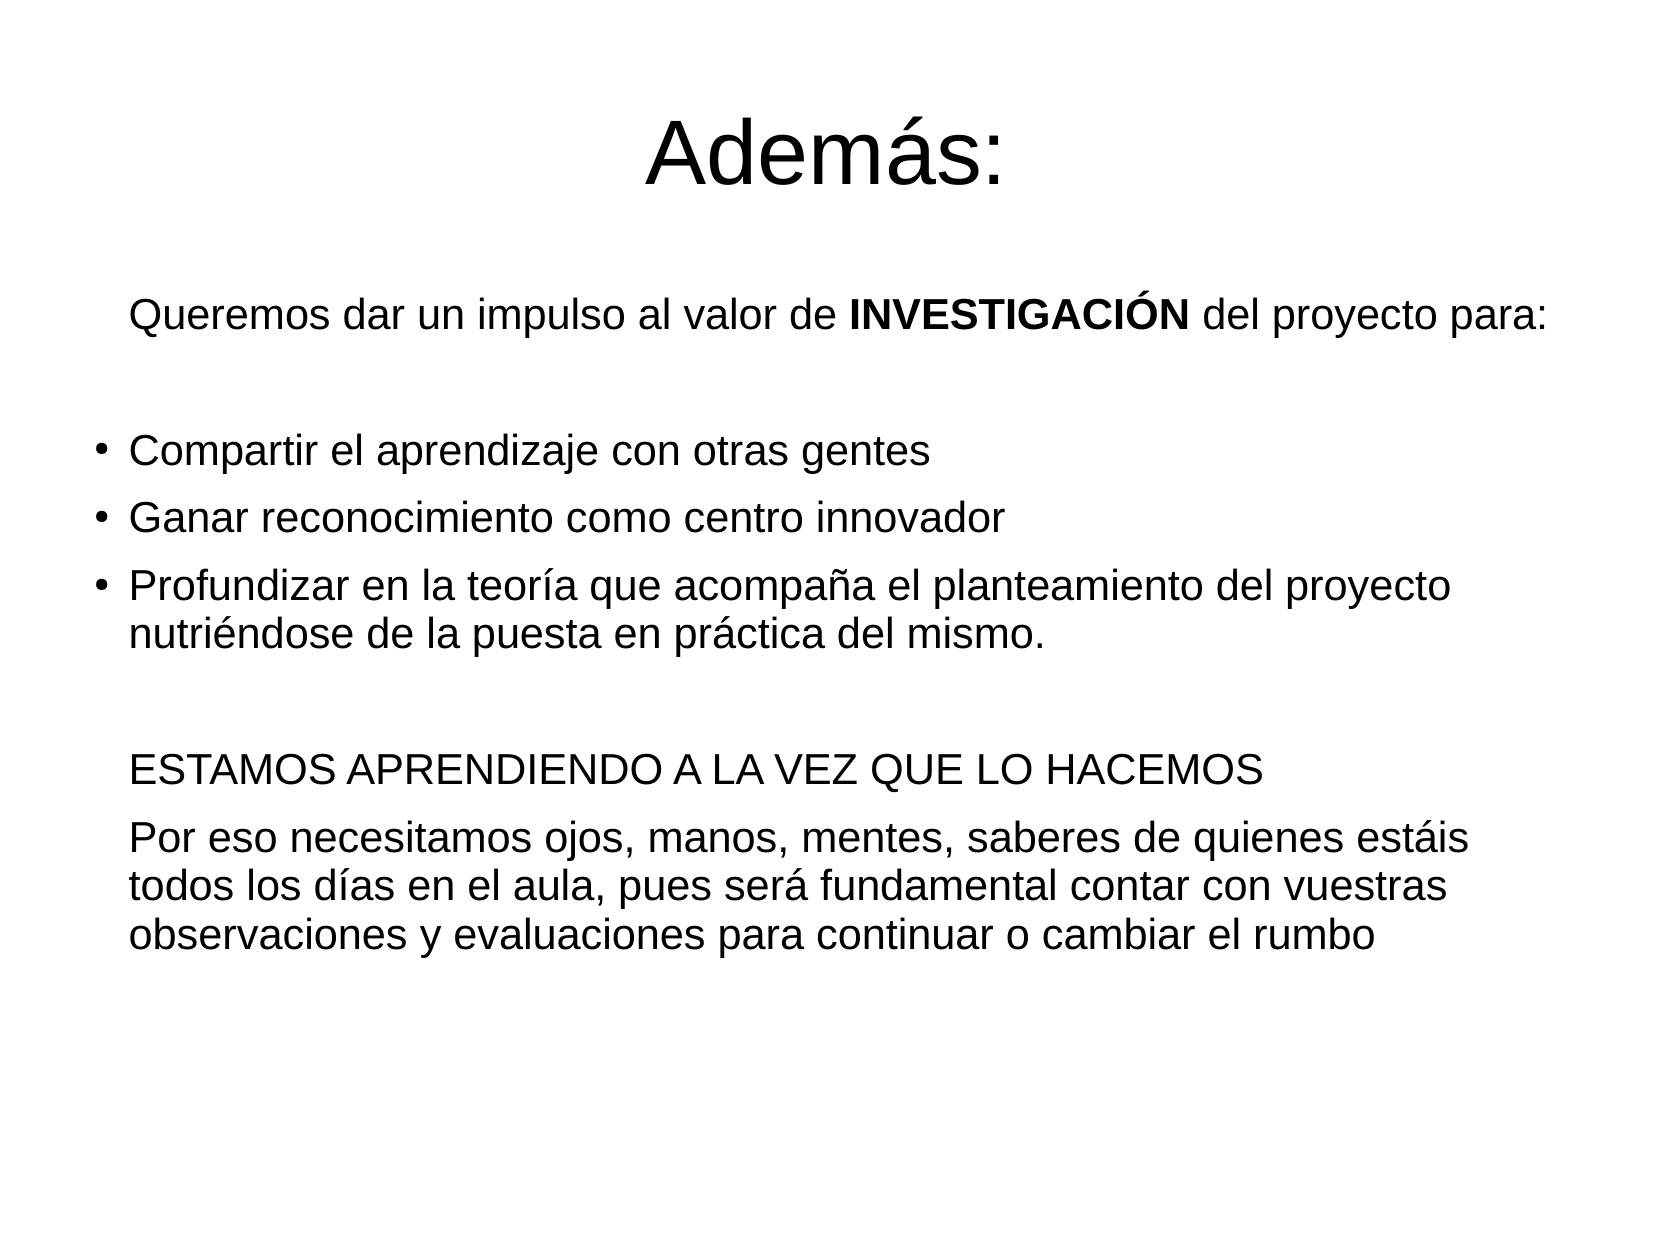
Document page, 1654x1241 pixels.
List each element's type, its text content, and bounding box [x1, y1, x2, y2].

title Además: [82, 49, 1571, 257]
list Queremos dar un impulso al valor de INVESTIGACIÓN del proyecto para: Compartir el aprendizaje con otras gentes Ganar reconocimiento como centro innovador Profundizar en la teoría que acompaña el planteamiento del proyecto nutriéndose de la puesta en práctica del mismo. ESTAMOS APRENDIENDO A LA VEZ QUE LO HACEMOS Por eso necesitamos ojos, manos, mentes, saberes de quienes estáis todos los días en el aula, pues será fundamental contar con vuestras observaciones y evaluaciones para continuar o cambiar el rumbo [82, 290, 1571, 1010]
